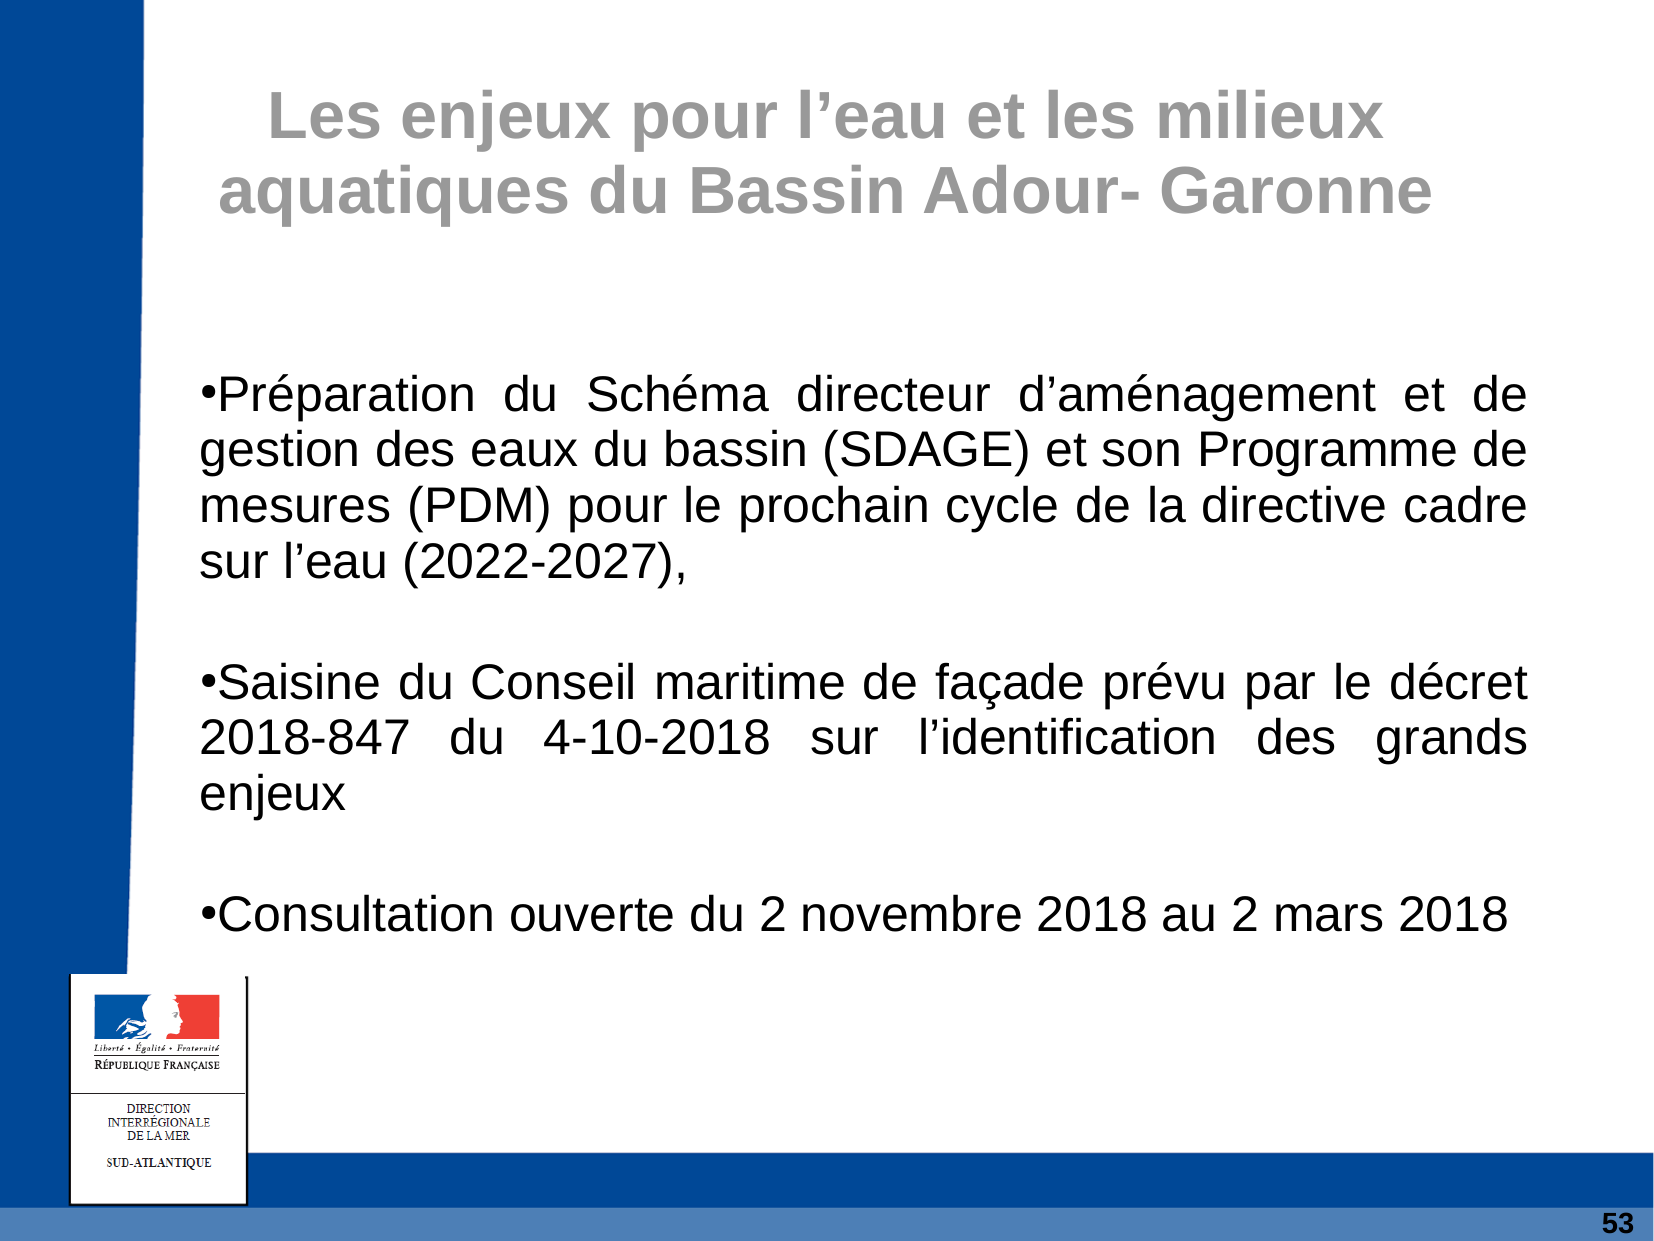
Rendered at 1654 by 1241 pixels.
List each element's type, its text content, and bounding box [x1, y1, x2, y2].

subtitle Préparation du Schéma directeur d’aménagement et de gestion des eaux du bassin (SDAGE) et son Programme de mesures (PDM) pour le prochain cycle de la directive cadre sur l’eau (2022-2027), Saisine du Conseil maritime de façade prévu par le décret 2018-847 du 4-10-2018 sur l’identification des grands enjeux Consultation ouverte du 2 novembre 2018 au 2 mars 2018 [199, 294, 1529, 1014]
picture [0, 0, 1654, 1241]
title Les enjeux pour l’eau et les milieux aquatiques du Bassin Adour- Garonne [82, 49, 1571, 257]
